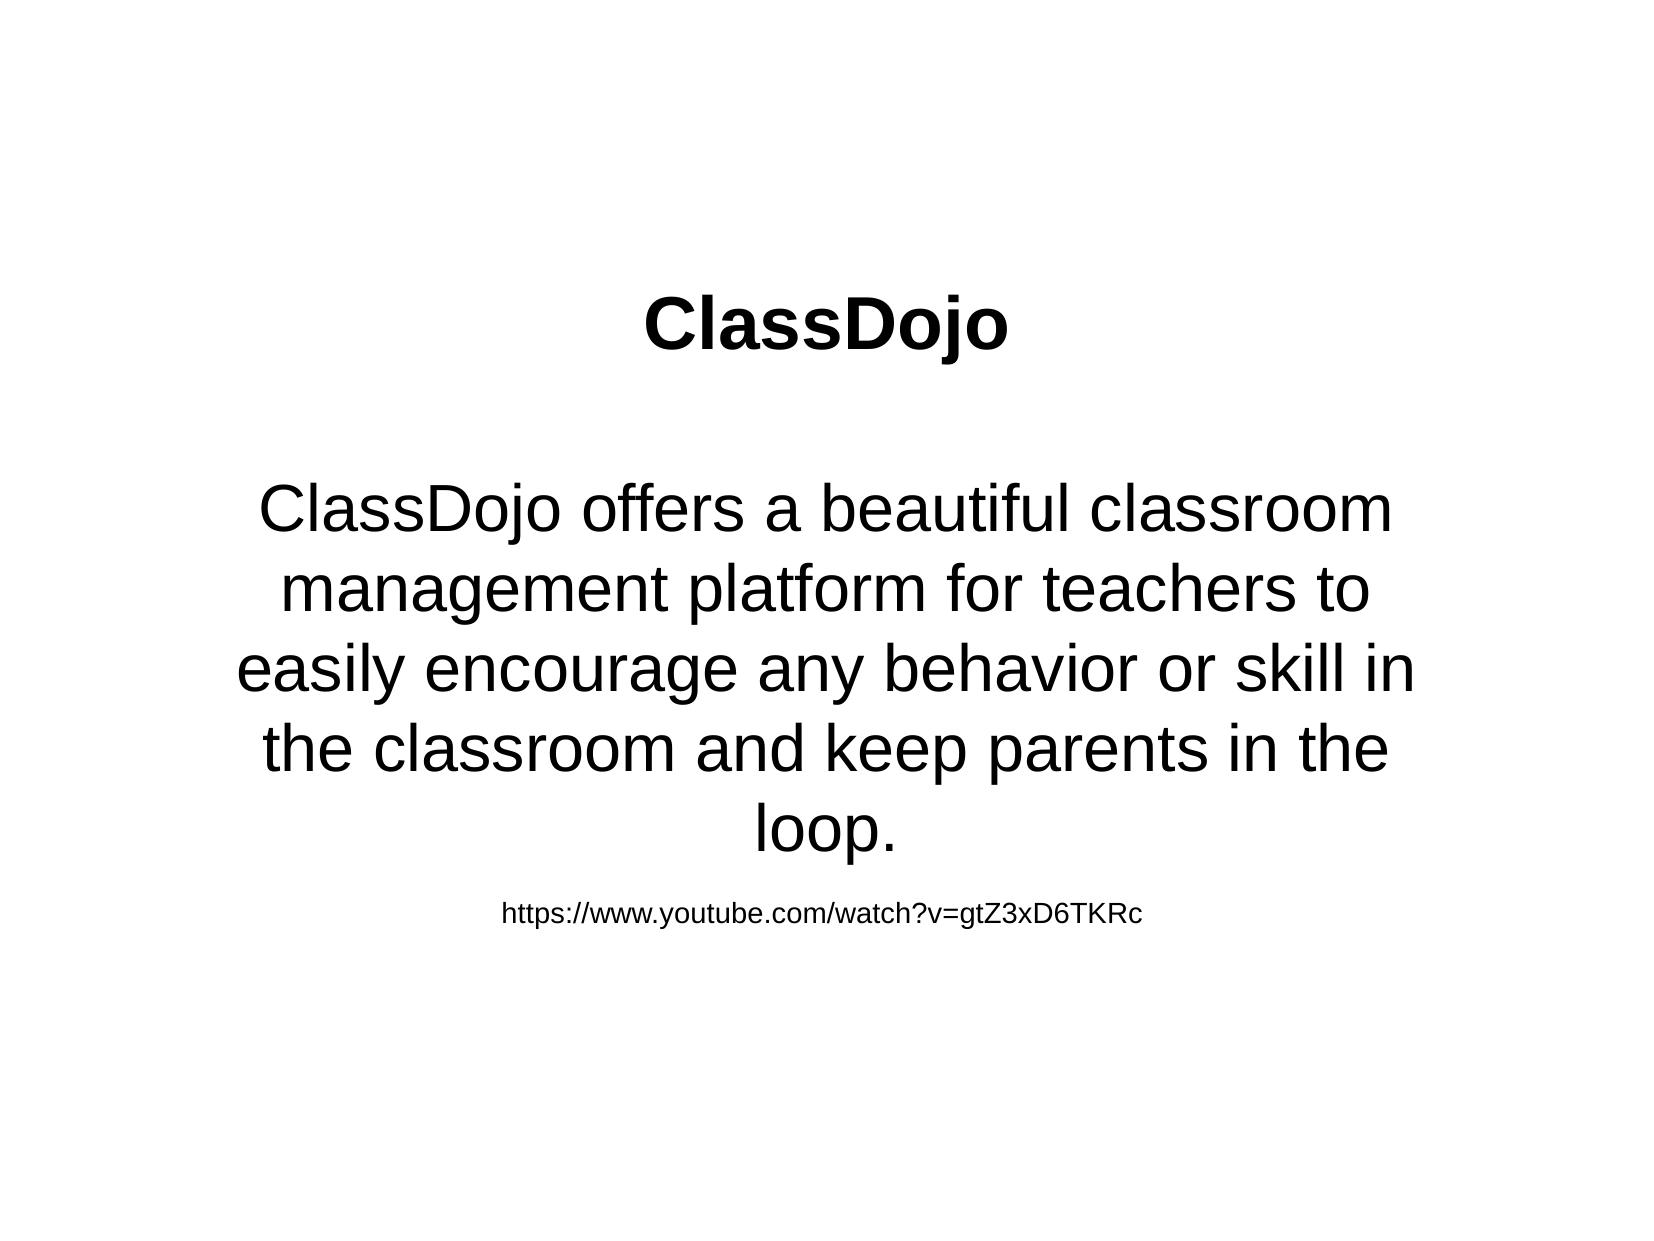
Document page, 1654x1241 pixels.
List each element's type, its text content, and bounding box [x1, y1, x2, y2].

subtitle ClassDojo offers a beautiful classroom management platform for teachers to easily encourage any behavior or skill in the classroom and keep parents in the loop. https://www.youtube.com/watch?v=gtZ3xD6TKRc [206, 465, 1447, 951]
title ClassDojo [206, 202, 1447, 465]
